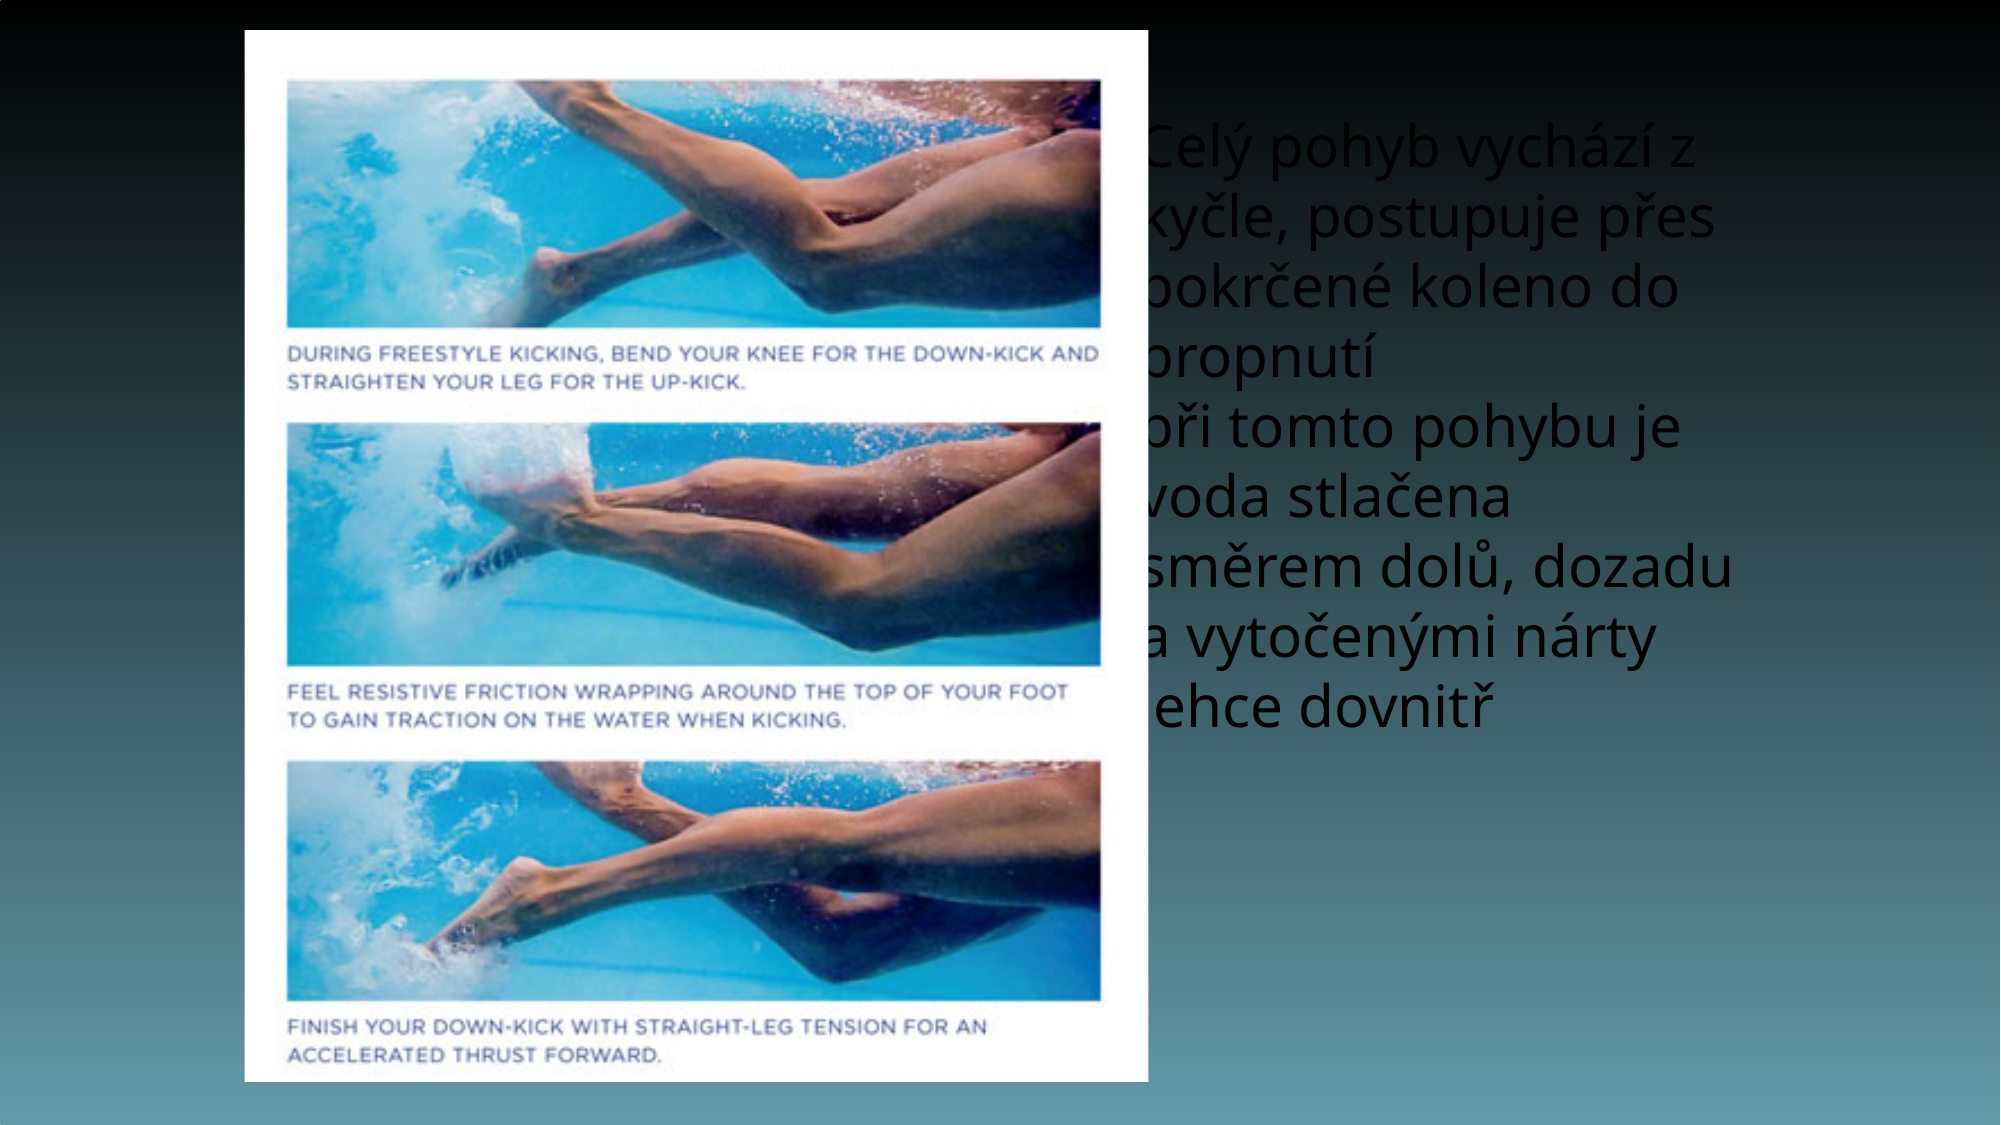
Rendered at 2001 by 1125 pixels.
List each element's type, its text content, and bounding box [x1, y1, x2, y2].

picture [244, 30, 1149, 1082]
text_box Celý pohyb vychází z kyčle, postupuje přes pokrčené koleno do propnutí při tomto pohybu je voda stlačena směrem dolů, dozadu a vytočenými nárty lehce dovnitř [1149, 102, 1750, 747]
